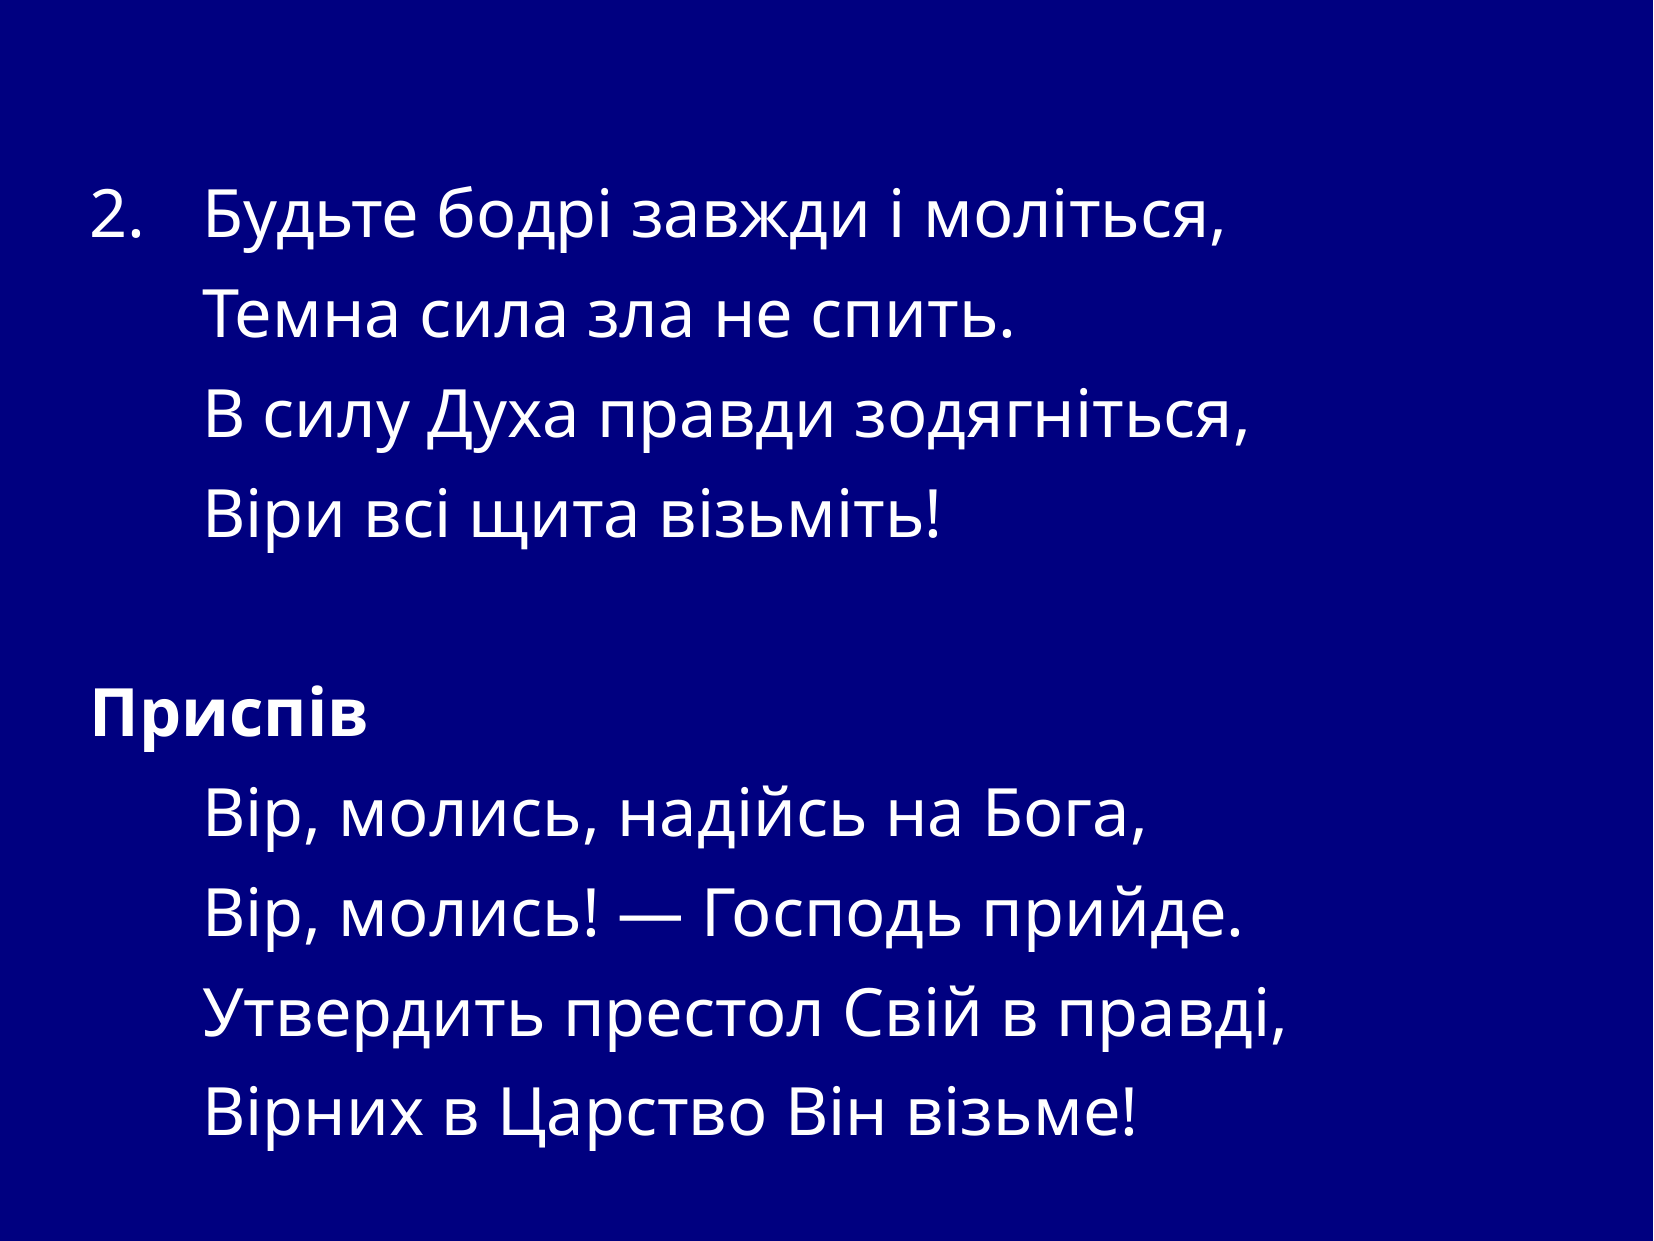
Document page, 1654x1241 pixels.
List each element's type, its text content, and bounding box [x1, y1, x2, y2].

text_box 2. Будьте бодрі завжди і моліться, Темна сила зла не спить. В силу Духа правди зодягніться, Віри всі щита візьміть! Приспів Вір, молись, надійсь на Бога, Вір, молись! ― Господь прийде. Утвердить престол Свій в правді, Вірних в Царство Він візьме! [75, 150, 1576, 1163]
